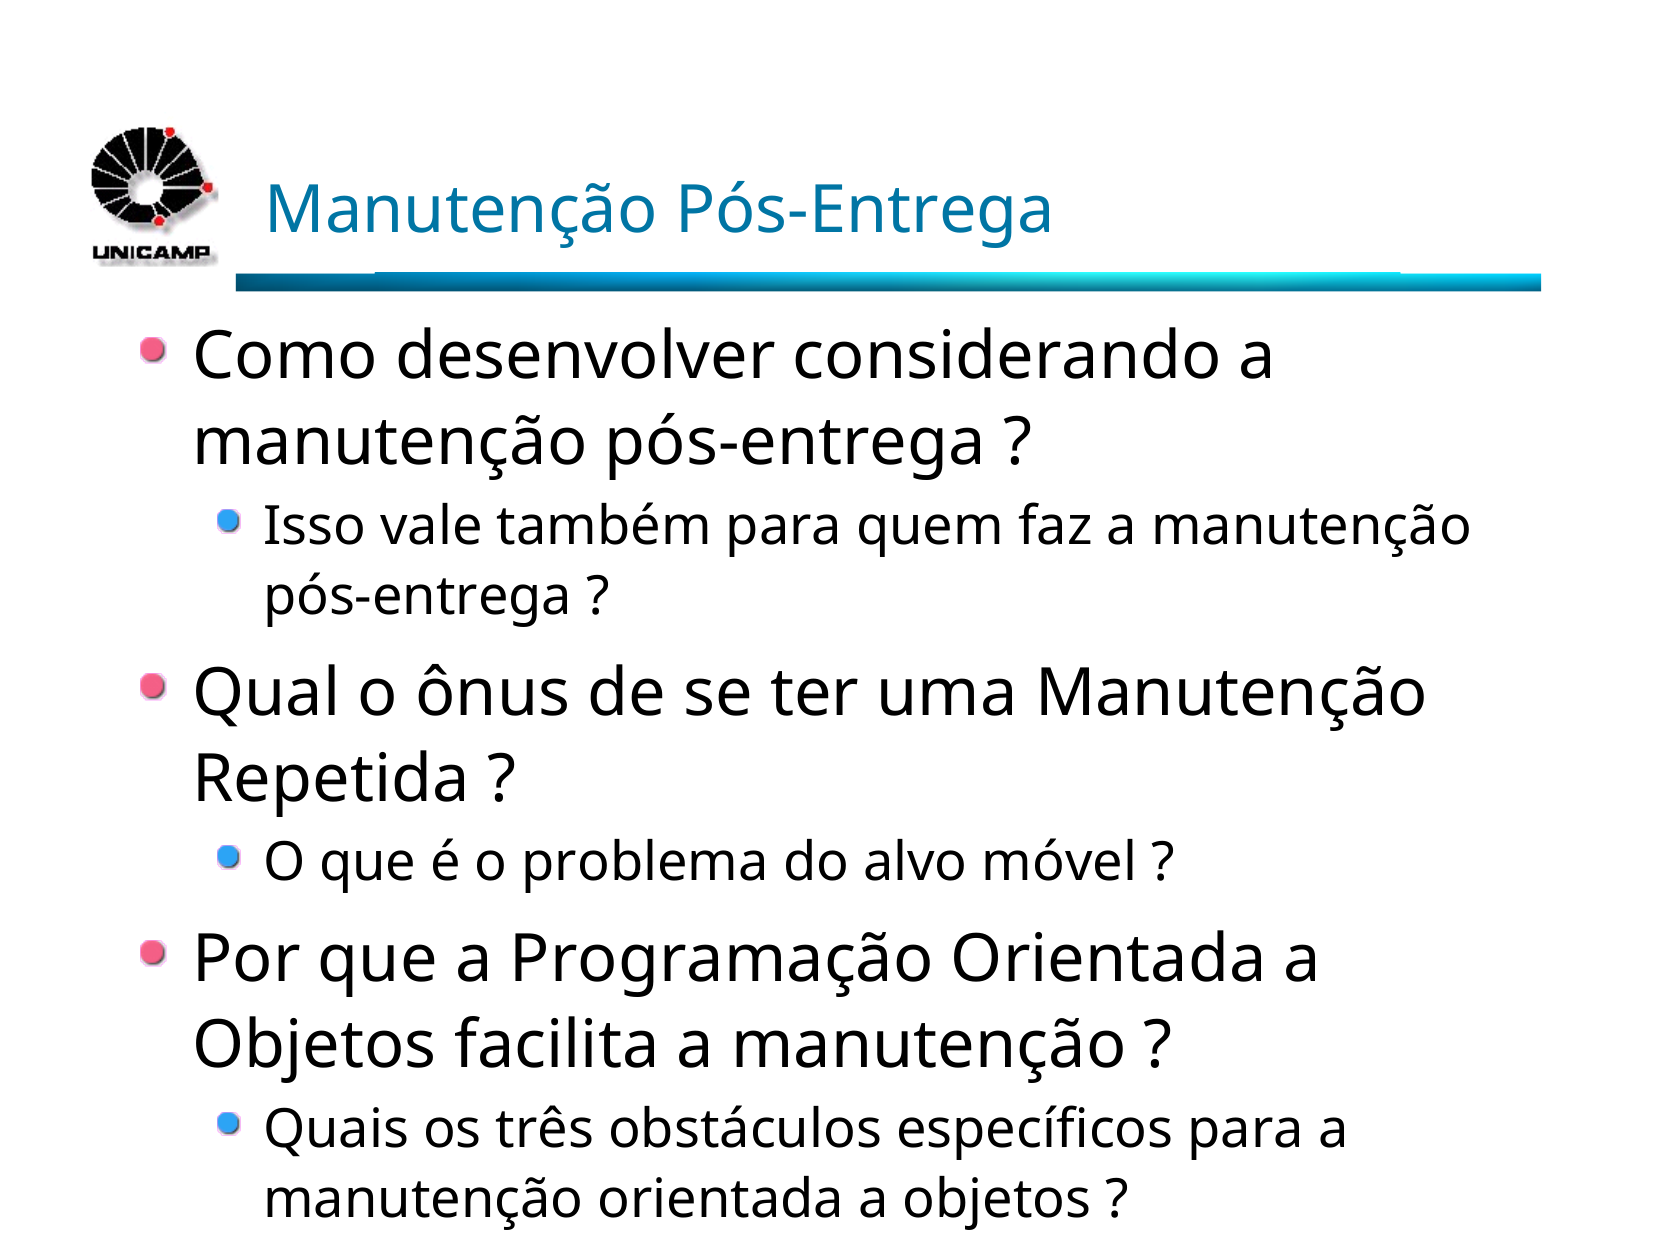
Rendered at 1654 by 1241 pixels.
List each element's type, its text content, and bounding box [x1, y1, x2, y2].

list Como desenvolver considerando a manutenção pós-entrega ? Isso vale também para quem faz a manutenção pós-entrega ? Qual o ônus de se ter uma Manutenção Repetida ? O que é o problema do alvo móvel ? Por que a Programação Orientada a Objetos facilita a manutenção ? Quais os três obstáculos específicos para a manutenção orientada a objetos ? [121, 309, 1534, 1167]
picture [125, 272, 1654, 295]
title Manutenção Pós-Entrega [264, 57, 1534, 250]
